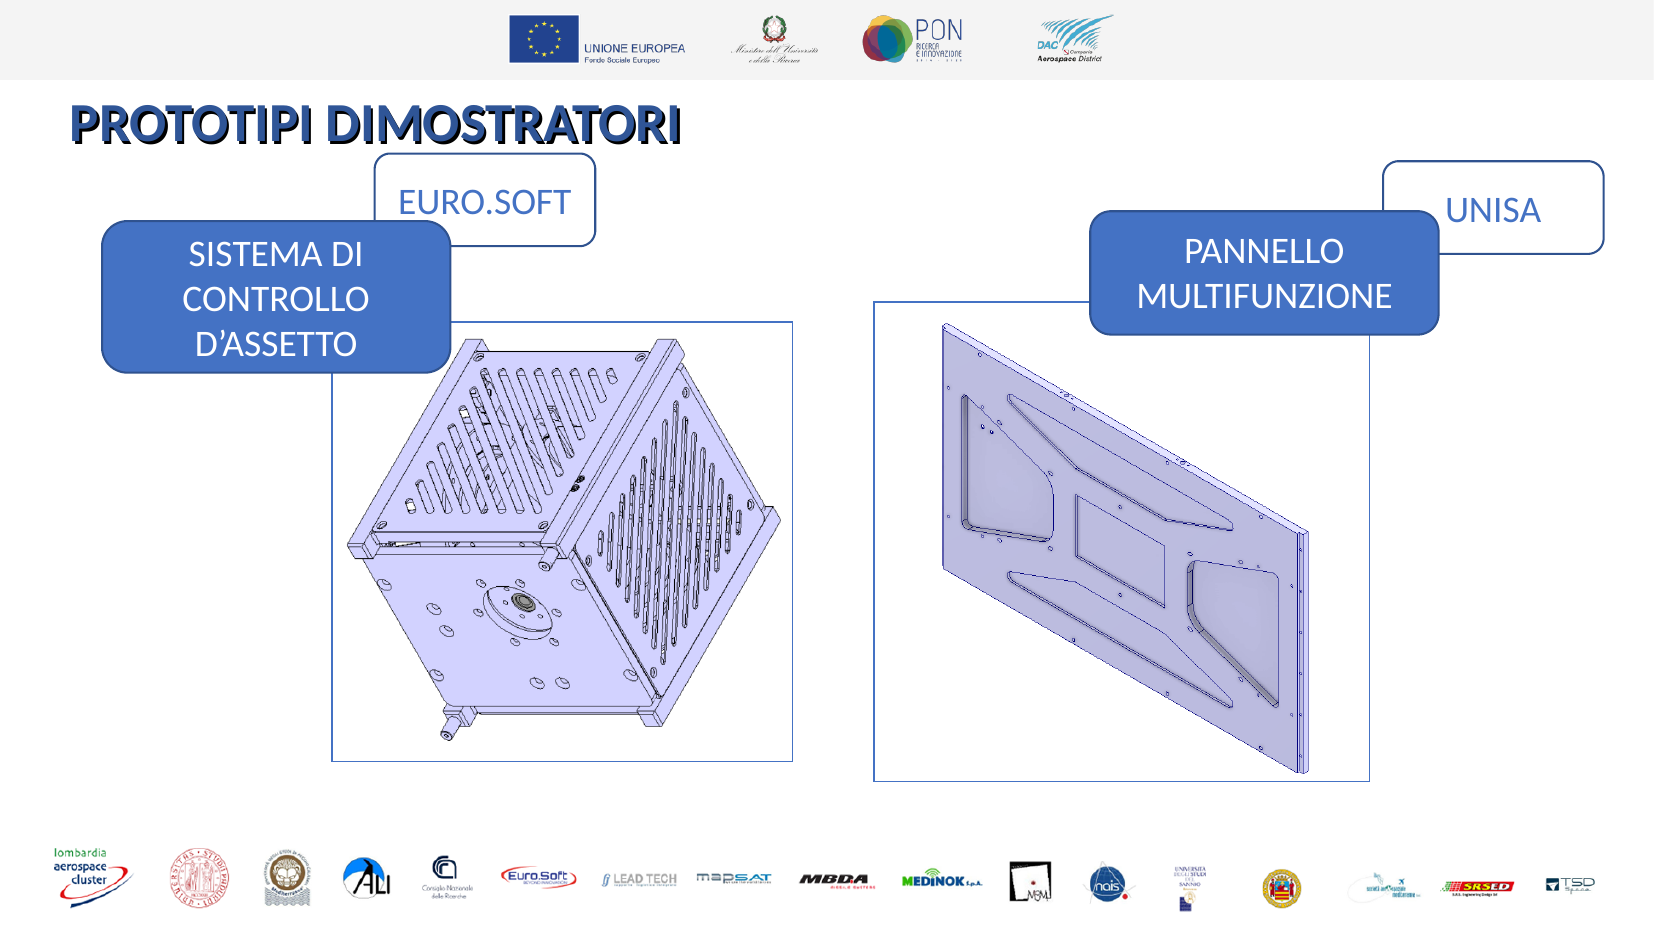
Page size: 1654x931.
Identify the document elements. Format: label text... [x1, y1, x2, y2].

text_box EURO.SOFT [374, 162, 596, 247]
text_box PANNELLO MULTIFUNZIONE [1090, 218, 1439, 325]
text_box [1093, 325, 1436, 335]
picture [0, 0, 1654, 80]
picture [874, 302, 1369, 781]
text_box UNISA [1383, 161, 1604, 254]
picture [332, 322, 792, 761]
picture [54, 848, 1595, 931]
text_box [1095, 211, 1434, 218]
text_box SISTEMA DI CONTROLLO D’ASSETTO [102, 221, 451, 373]
text_box PROTOTIPI DIMOSTRATORI [54, 79, 1392, 162]
